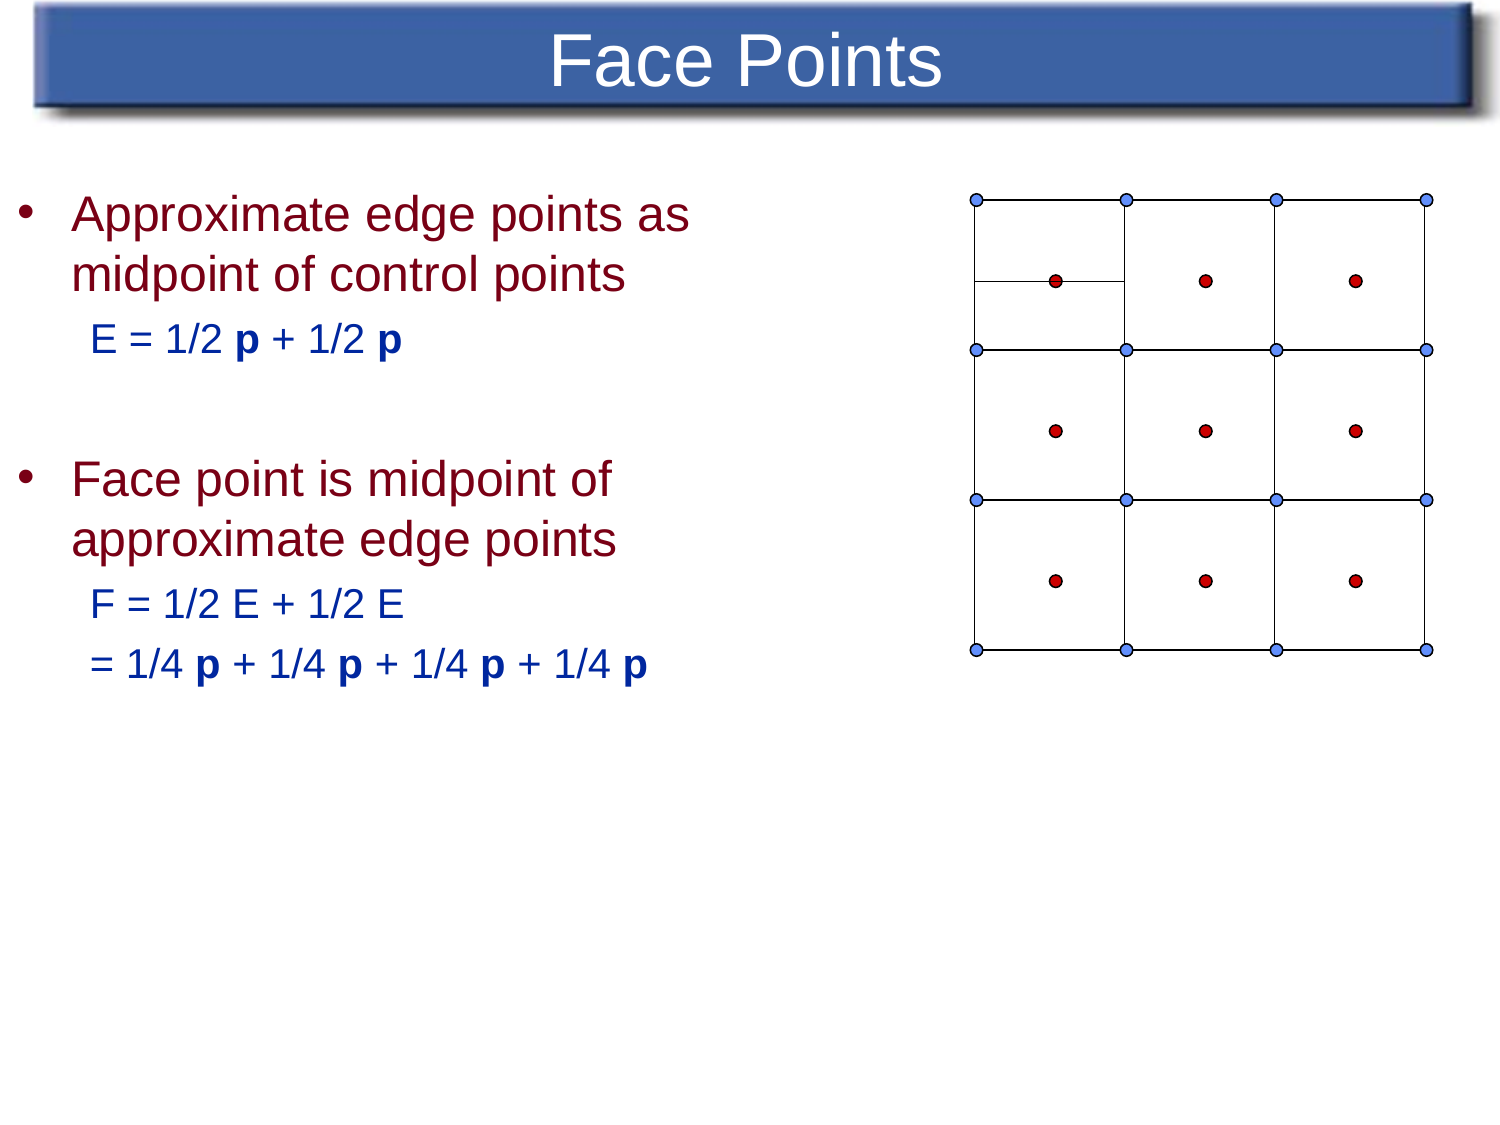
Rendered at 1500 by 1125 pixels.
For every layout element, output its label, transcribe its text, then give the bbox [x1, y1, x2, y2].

text_box [1349, 424, 1363, 438]
text_box [1120, 493, 1133, 507]
text_box [1049, 574, 1063, 588]
list Approximate edge points as midpoint of control points E = 1/2 p + 1/2 p Face point is midpoint of approximate edge points F = 1/2 E + 1/2 E = 1/4 p + 1/4 p + 1/4 p + 1/4 p [3, 173, 821, 1026]
text_box [1270, 343, 1283, 357]
text_box [1049, 424, 1063, 438]
text_box [970, 493, 983, 507]
text_box [970, 193, 983, 207]
text_box [1120, 193, 1133, 207]
text_box [1270, 643, 1283, 657]
text_box [970, 643, 983, 657]
text_box [1420, 193, 1433, 207]
text_box [1199, 574, 1213, 588]
text_box [1049, 274, 1062, 281]
text_box [1270, 493, 1283, 507]
text_box [1270, 193, 1283, 207]
text_box [970, 343, 983, 357]
text_box [1420, 643, 1433, 657]
text_box [1349, 574, 1363, 588]
text_box [1199, 424, 1213, 438]
text_box [1420, 343, 1433, 357]
title Face Points [0, 0, 1493, 114]
text_box [1199, 274, 1213, 288]
picture [32, 0, 1500, 127]
text_box [1120, 343, 1133, 357]
text_box [1049, 282, 1062, 288]
text_box [1349, 274, 1363, 288]
text_box [1120, 643, 1133, 657]
text_box [1420, 493, 1433, 507]
